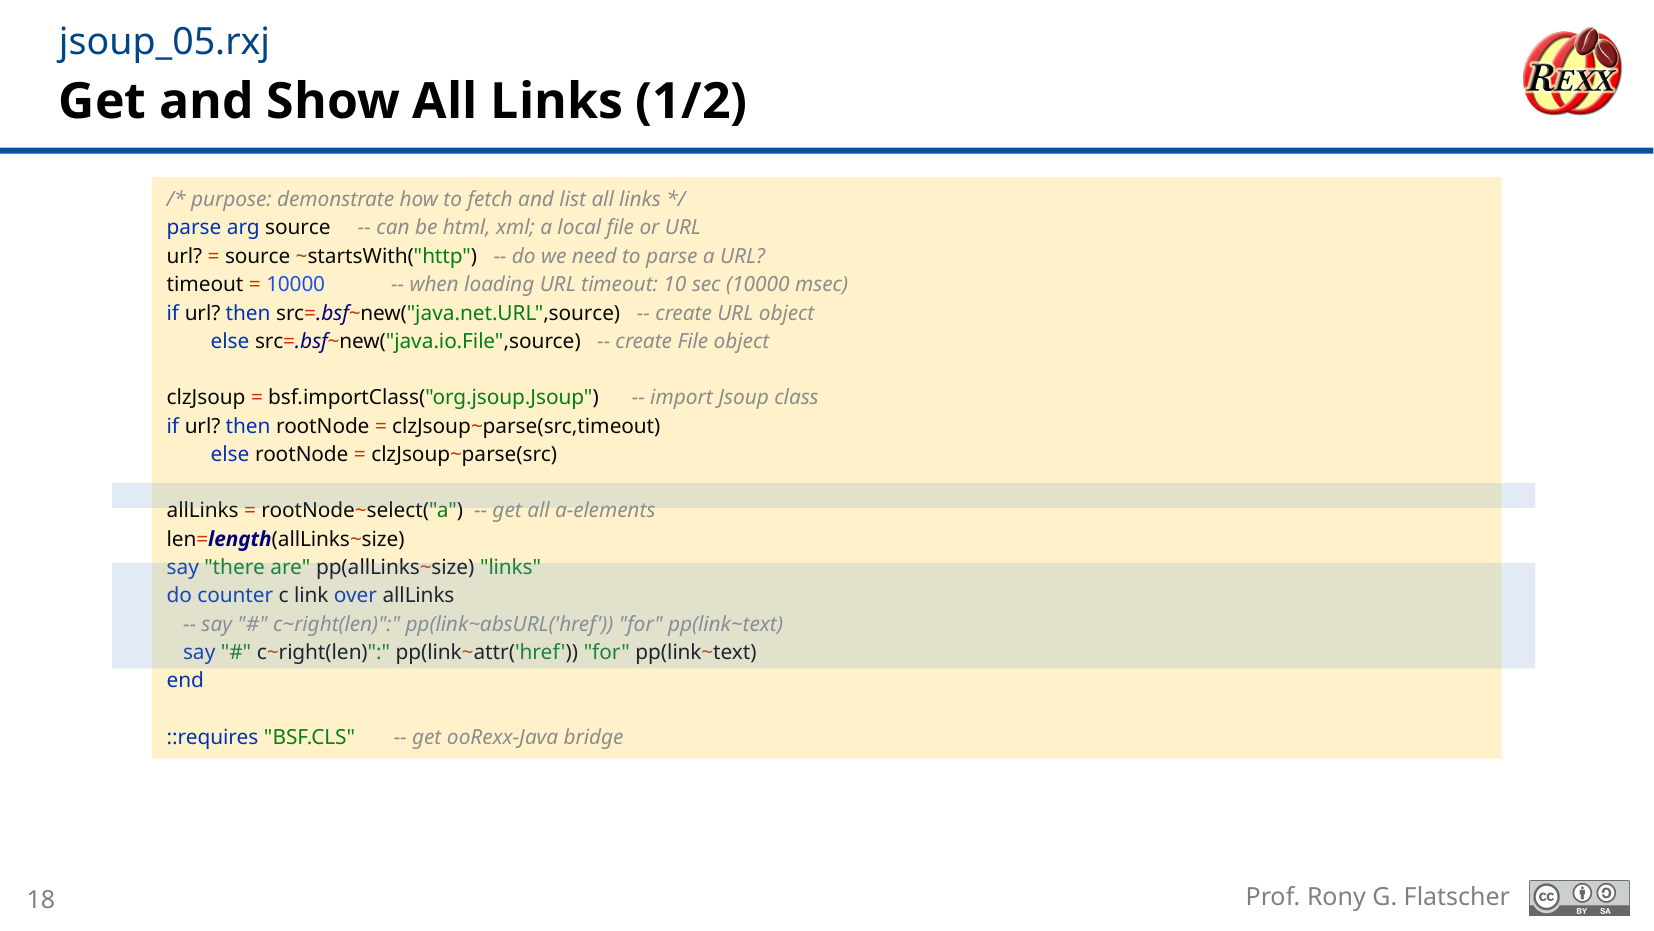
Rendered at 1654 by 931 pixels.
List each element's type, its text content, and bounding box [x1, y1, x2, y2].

text_box /* purpose: demonstrate how to fetch and list all links */ parse arg source -- can be html, xml; a local file or URL url? = source ~startsWith("http") -- do we need to parse a URL? timeout = 10000 -- when loading URL timeout: 10 sec (10000 msec) if url? then src=.bsf~new("java.net.URL",source) -- create URL object else src=.bsf~new("java.io.File",source) -- create File object clzJsoup = bsf.importClass("org.jsoup.Jsoup") -- import Jsoup class if url? then rootNode = clzJsoup~parse(src,timeout) else rootNode = clzJsoup~parse(src) allLinks = rootNode~select("a") -- get all a-elements len=length(allLinks~size) say "there are" pp(allLinks~size) "links" do counter c link over allLinks -- say "#" c~right(len)":" pp(link~absURL('href')) "for" pp(link~text) say "#" c~right(len)":" pp(link~attr('href')) "for" pp(link~text) end ::requires "BSF.CLS" -- get ooRexx-Java bridge [151, 669, 1502, 759]
text_box [112, 562, 1536, 669]
text_box [112, 483, 1536, 508]
text_box /* purpose: demonstrate how to fetch and list all links */ parse arg source -- can be html, xml; a local file or URL url? = source ~startsWith("http") -- do we need to parse a URL? timeout = 10000 -- when loading URL timeout: 10 sec (10000 msec) if url? then src=.bsf~new("java.net.URL",source) -- create URL object else src=.bsf~new("java.io.File",source) -- create File object clzJsoup = bsf.importClass("org.jsoup.Jsoup") -- import Jsoup class if url? then rootNode = clzJsoup~parse(src,timeout) else rootNode = clzJsoup~parse(src) allLinks = rootNode~select("a") -- get all a-elements len=length(allLinks~size) say "there are" pp(allLinks~size) "links" do counter c link over allLinks -- say "#" c~right(len)":" pp(link~absURL('href')) "for" pp(link~text) say "#" c~right(len)":" pp(link~attr('href')) "for" pp(link~text) end ::requires "BSF.CLS" -- get ooRexx-Java bridge [151, 508, 1502, 562]
title jsoup_05.rxj Get and Show All Links (1/2) [0, 0, 1625, 148]
text_box /* purpose: demonstrate how to fetch and list all links */ parse arg source -- can be html, xml; a local file or URL url? = source ~startsWith("http") -- do we need to parse a URL? timeout = 10000 -- when loading URL timeout: 10 sec (10000 msec) if url? then src=.bsf~new("java.net.URL",source) -- create URL object else src=.bsf~new("java.io.File",source) -- create File object clzJsoup = bsf.importClass("org.jsoup.Jsoup") -- import Jsoup class if url? then rootNode = clzJsoup~parse(src,timeout) else rootNode = clzJsoup~parse(src) allLinks = rootNode~select("a") -- get all a-elements len=length(allLinks~size) say "there are" pp(allLinks~size) "links" do counter c link over allLinks -- say "#" c~right(len)":" pp(link~absURL('href')) "for" pp(link~text) say "#" c~right(len)":" pp(link~attr('href')) "for" pp(link~text) end ::requires "BSF.CLS" -- get ooRexx-Java bridge [151, 177, 1502, 483]
